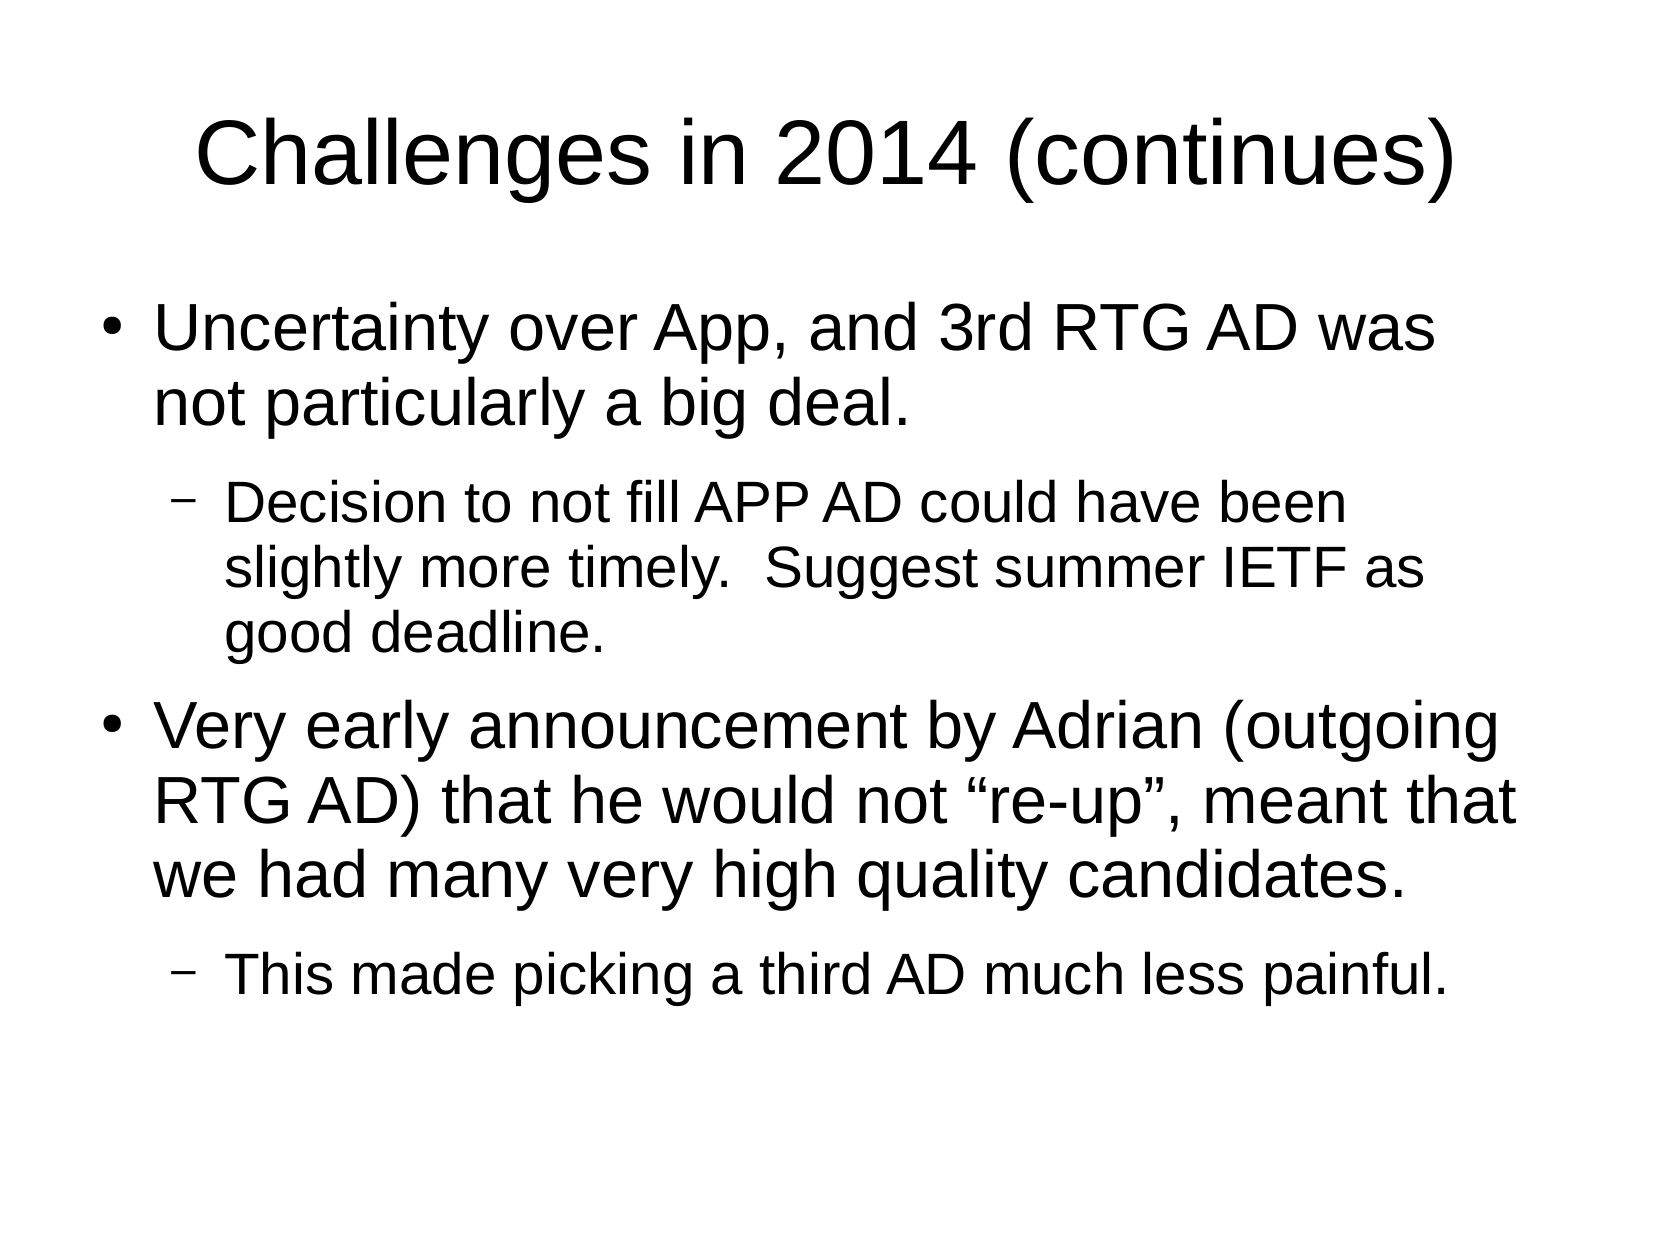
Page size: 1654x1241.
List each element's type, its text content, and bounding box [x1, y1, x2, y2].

title Challenges in 2014 (continues) [82, 49, 1571, 257]
list Uncertainty over App, and 3rd RTG AD was not particularly a big deal. Decision to not fill APP AD could have been slightly more timely. Suggest summer IETF as good deadline. Very early announcement by Adrian (outgoing RTG AD) that he would not “re-up”, meant that we had many very high quality candidates. This made picking a third AD much less painful. [82, 290, 1538, 1010]
